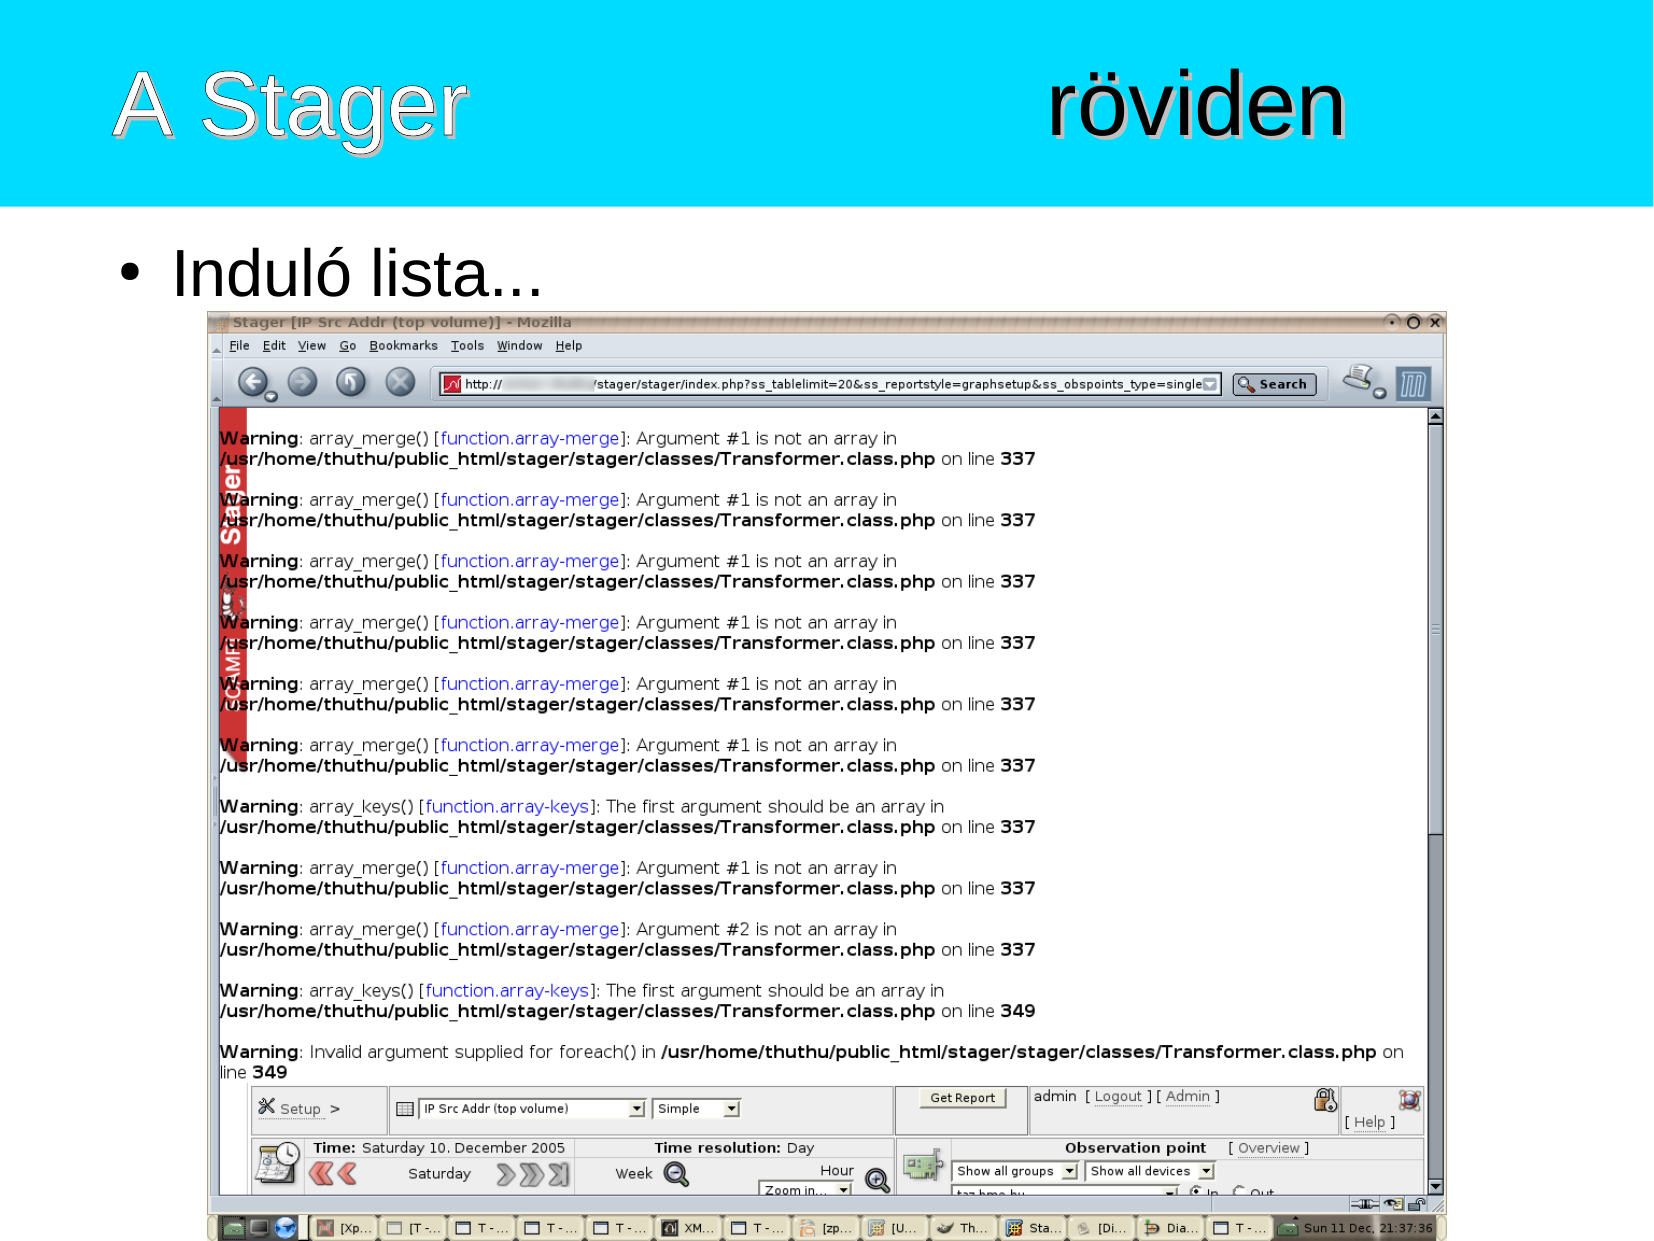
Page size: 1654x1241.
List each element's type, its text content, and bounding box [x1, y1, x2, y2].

list Induló lista... [82, 236, 1571, 1109]
picture [207, 311, 1447, 1241]
title A Stager röviden [0, 0, 1654, 207]
